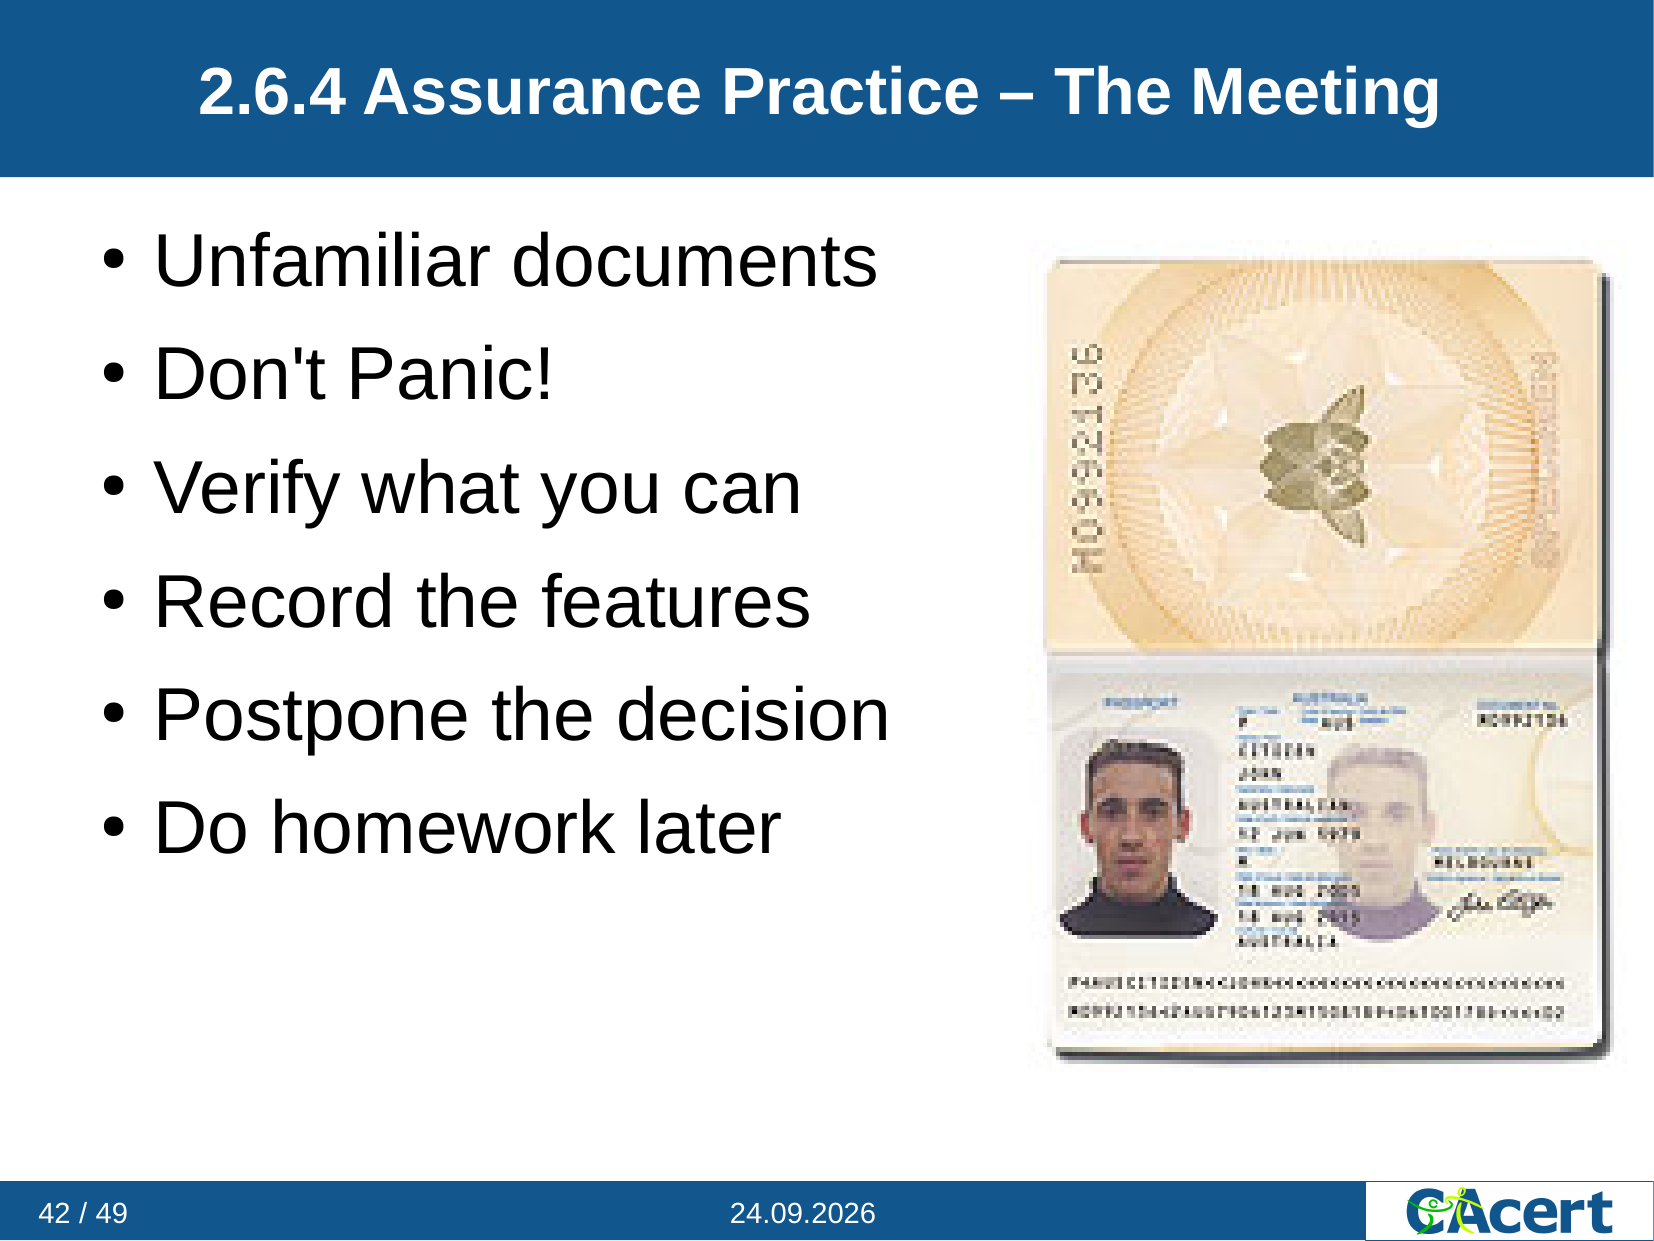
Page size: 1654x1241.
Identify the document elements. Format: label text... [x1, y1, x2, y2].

list Unfamiliar documents Don't Panic! Verify what you can Record the features Postpone the decision Do homework later [82, 218, 1571, 1091]
picture [1406, 1186, 1613, 1235]
picture [1027, 240, 1627, 1078]
title 2.6.4 Assurance Practice – The Meeting [76, 17, 1565, 166]
